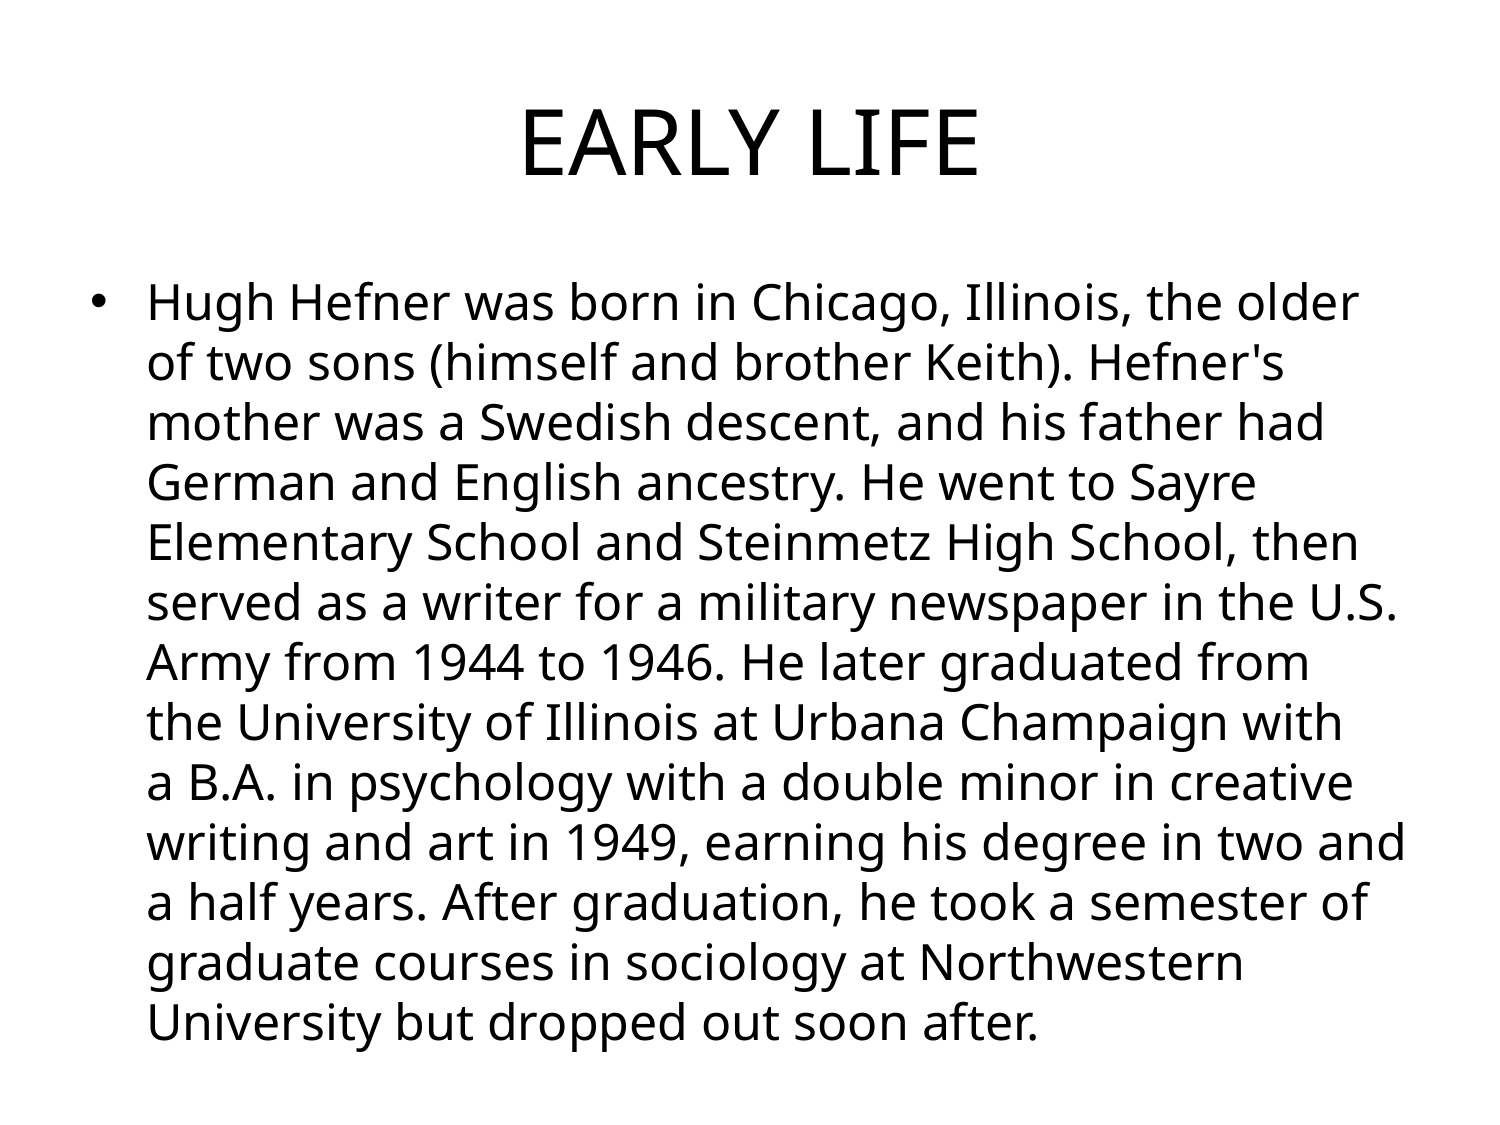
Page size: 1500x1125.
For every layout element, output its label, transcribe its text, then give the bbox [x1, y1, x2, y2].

title EARLY LIFE [75, 45, 1425, 233]
list Hugh Hefner was born in Chicago, Illinois, the older of two sons (himself and brother Keith). Hefner's mother was a Swedish descent, and his father had German and English ancestry. He went to Sayre Elementary School and Steinmetz High School, then served as a writer for a military newspaper in the U.S. Army from 1944 to 1946. He later graduated from the University of Illinois at Urbana Champaign with a B.A. in psychology with a double minor in creative writing and art in 1949, earning his degree in two and a half years. After graduation, he took a semester of graduate courses in sociology at Northwestern University but dropped out soon after. [75, 262, 1425, 1005]
